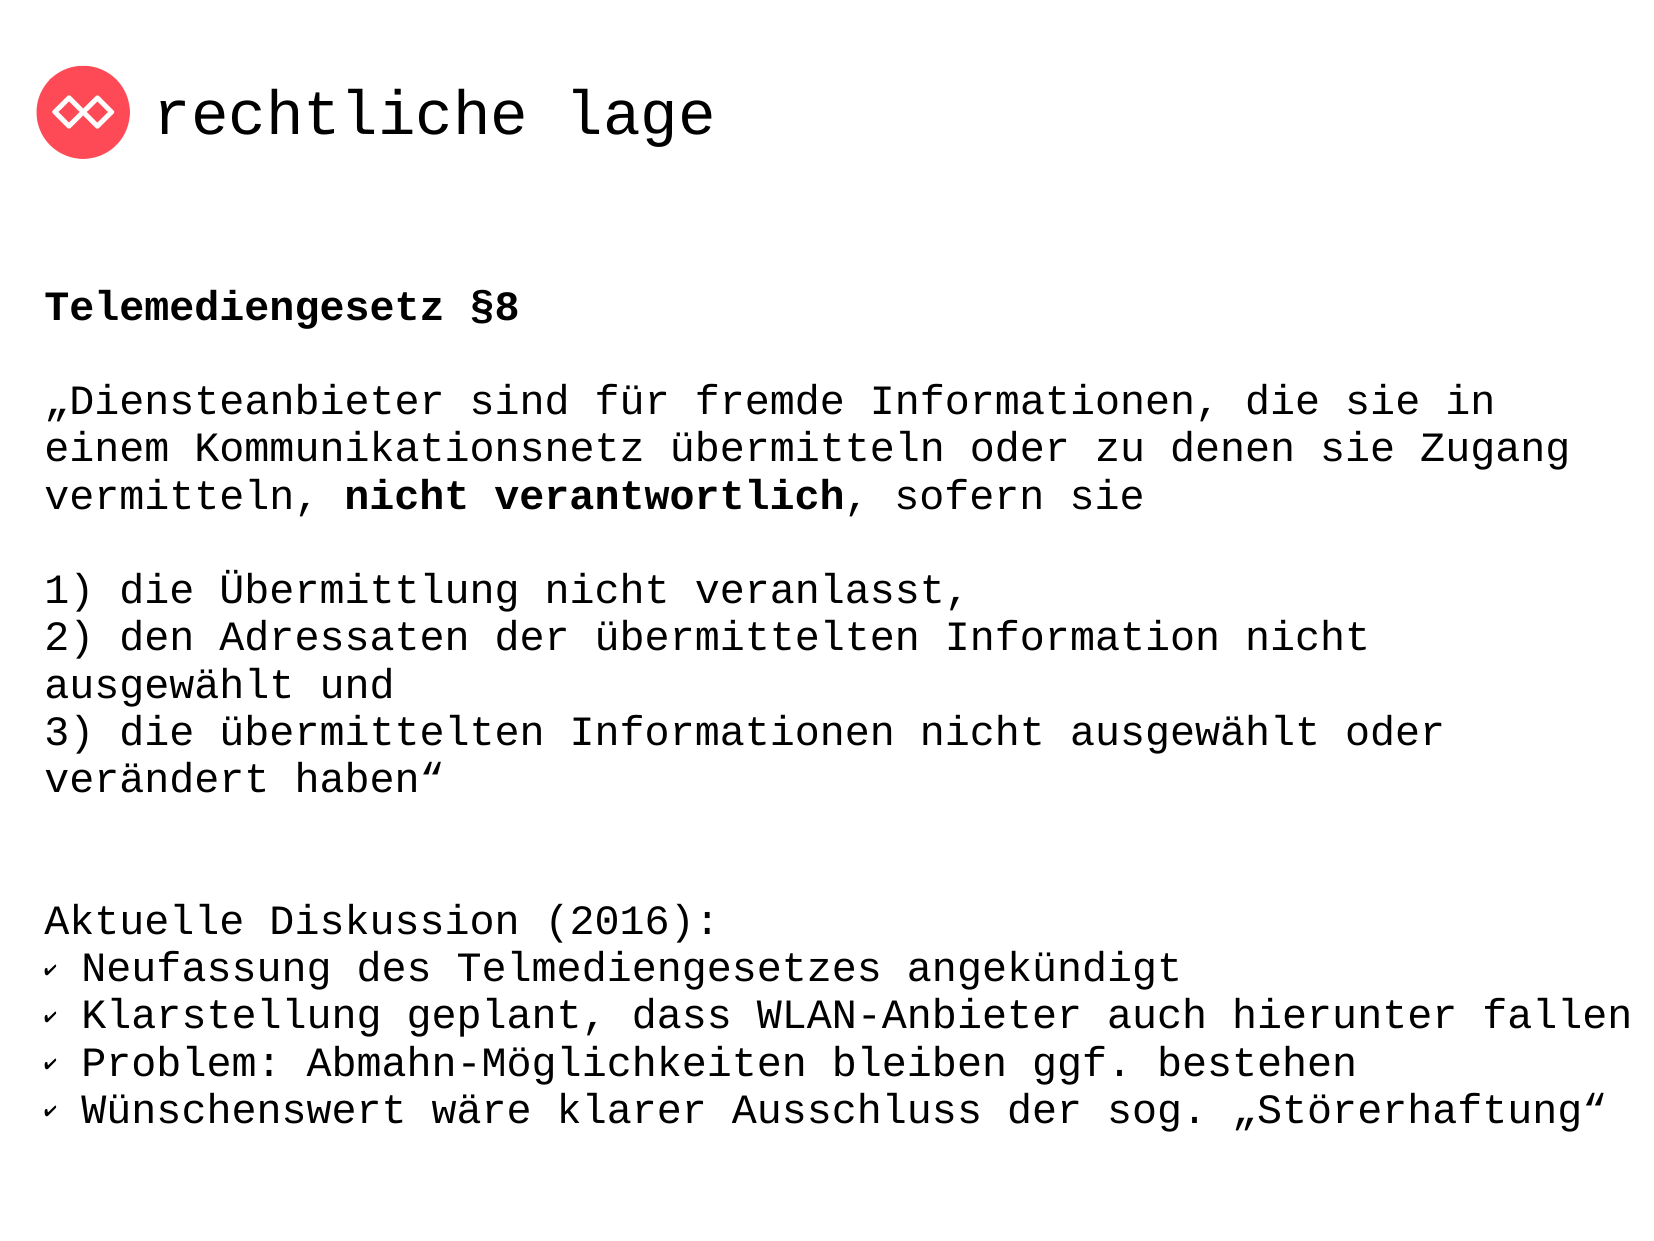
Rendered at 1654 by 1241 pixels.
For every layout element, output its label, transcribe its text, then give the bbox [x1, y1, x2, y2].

title rechtliche lage [153, 13, 1642, 222]
text_box Telemediengesetz §8 „Diensteanbieter sind für fremde Informationen, die sie in einem Kommunikationsnetz übermitteln oder zu denen sie Zugang vermitteln, nicht verantwortlich, sofern sie 1) die Übermittlung nicht veranlasst, 2) den Adressaten der übermittelten Information nicht ausgewählt und 3) die übermittelten Informationen nicht ausgewählt oder verändert haben“ Aktuelle Diskussion (2016): Neufassung des Telmediengesetzes angekündigt Klarstellung geplant, dass WLAN-Anbieter auch hierunter fallen Problem: Abmahn-Möglichkeiten bleiben ggf. bestehen Wünschenswert wäre klarer Ausschluss der sog. „Störerhaftung“ [29, 278, 1654, 1150]
picture [17, 46, 149, 178]
